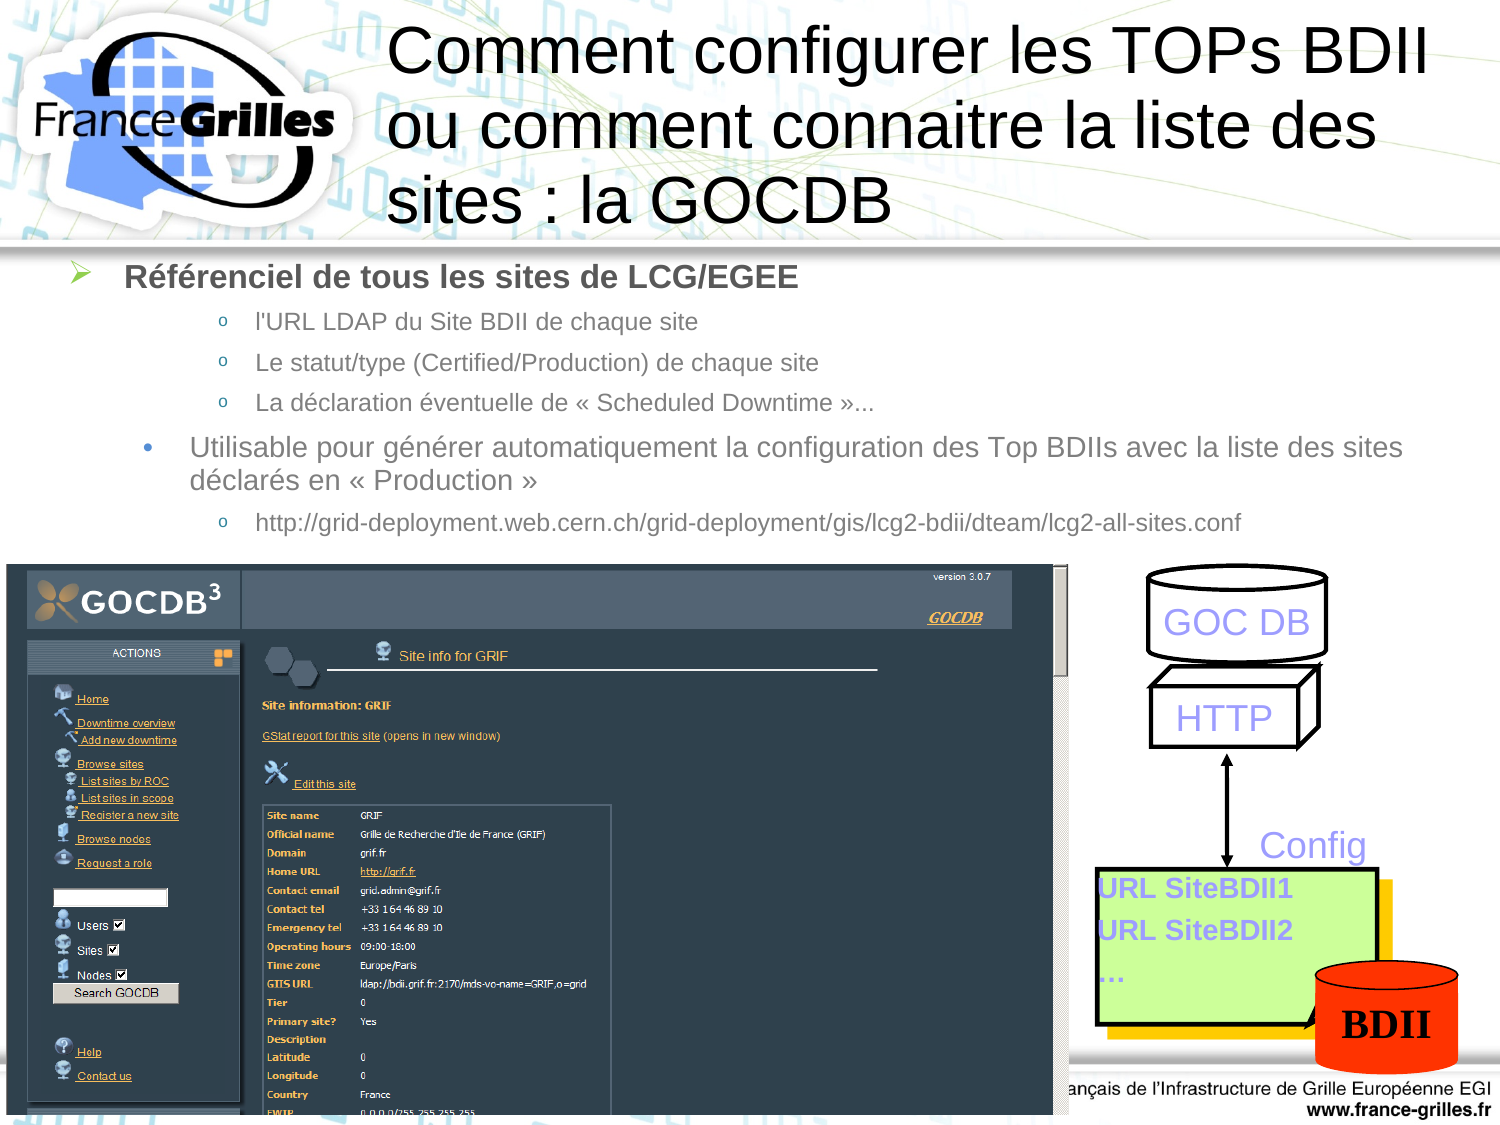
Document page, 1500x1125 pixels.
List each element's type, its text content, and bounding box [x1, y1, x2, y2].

title Comment configurer les TOPs BDII ou comment connaitre la liste des sites : la GOCDB [372, 0, 1459, 250]
text_box HTTP [1151, 687, 1298, 747]
list Référenciel de tous les sites de LCG/EGEE l'URL LDAP du Site BDII de chaque site Le statut/type (Certified/Production) de chaque site La déclaration éventuelle de « Scheduled Downtime »... Utilisable pour générer automatiquement la configuration des Top BDIIs avec la liste des sites déclarés en « Production » http://grid-deployment.web.cern.ch/grid-deployment/gis/lcg2-bdii/dteam/lcg2-all-sites.conf [53, 250, 1459, 579]
text_box GOC DB [1148, 579, 1326, 663]
text_box BDII [1315, 993, 1459, 1057]
picture [0, 0, 1500, 1125]
text_box URL SiteBDII1 URL SiteBDII2 … [1097, 869, 1378, 1025]
text_box [1315, 960, 1458, 993]
text_box [1315, 1057, 1458, 1075]
text_box Config [1244, 813, 1383, 874]
